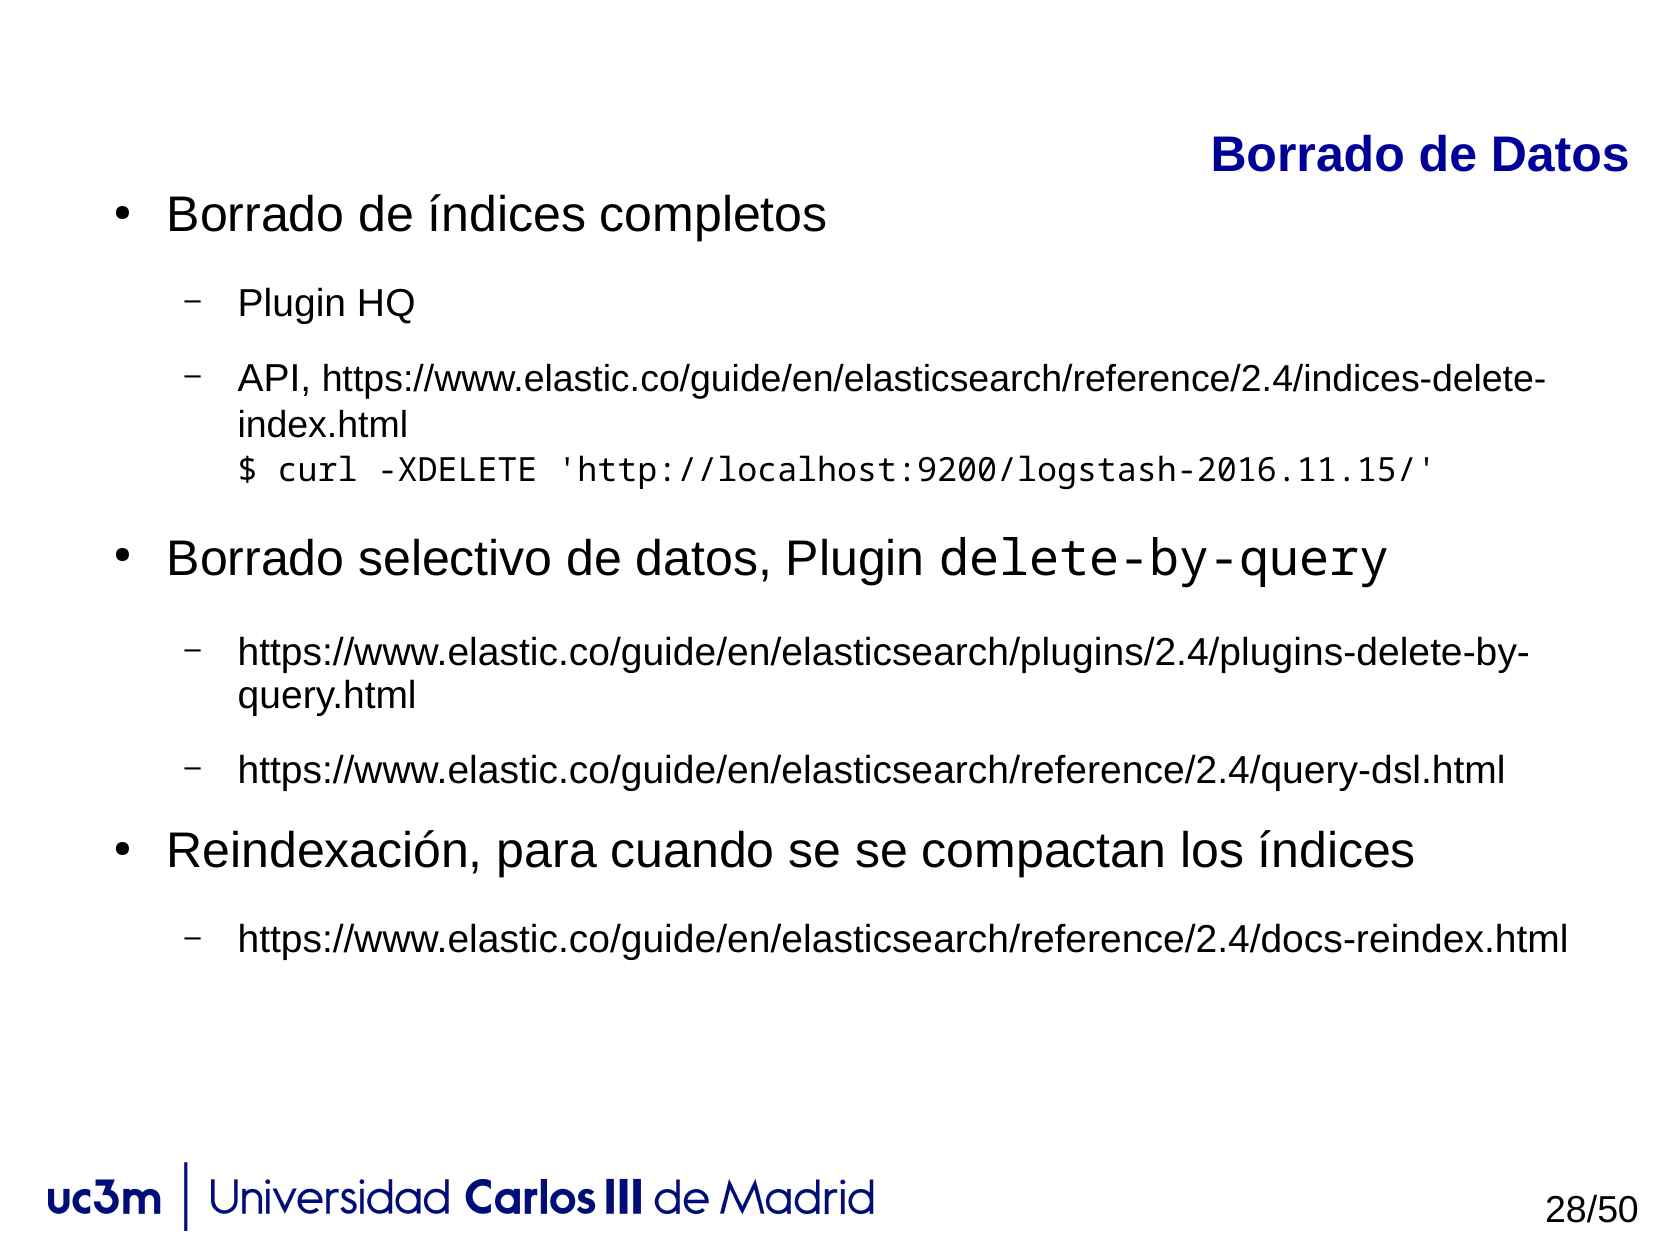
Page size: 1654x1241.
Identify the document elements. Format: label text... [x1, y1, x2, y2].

title Borrado de Datos [129, 0, 1630, 182]
list Borrado de índices completos Plugin HQ API, https://www.elastic.co/guide/en/elasticsearch/reference/2.4/indices-delete-index.html $ curl -XDELETE 'http://localhost:9200/logstash-2016.11.15/' Borrado selectivo de datos, Plugin delete-by-query https://www.elastic.co/guide/en/elasticsearch/plugins/2.4/plugins-delete-by-query.html https://www.elastic.co/guide/en/elasticsearch/reference/2.4/query-dsl.html Reindexación, para cuando se se compactan los índices https://www.elastic.co/guide/en/elasticsearch/reference/2.4/docs-reindex.html [95, 186, 1584, 1141]
picture [11, 1151, 910, 1241]
